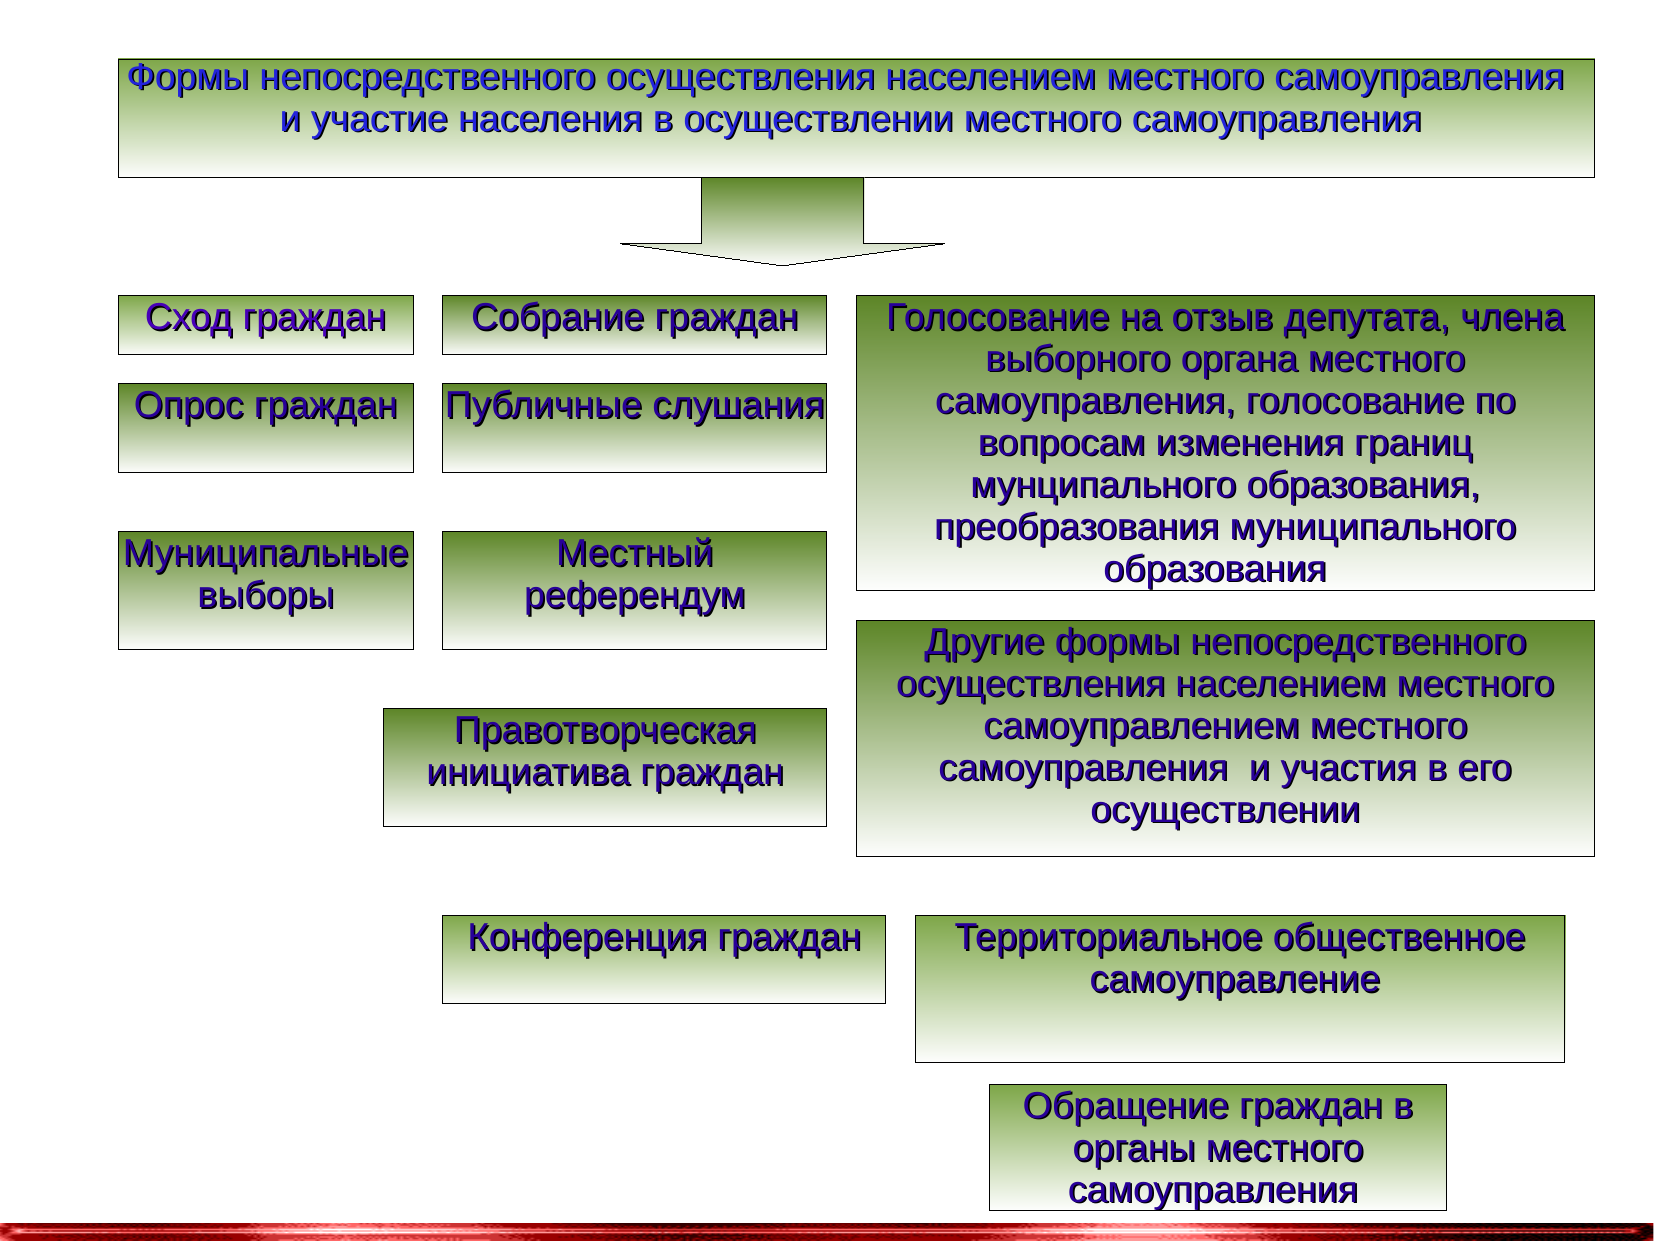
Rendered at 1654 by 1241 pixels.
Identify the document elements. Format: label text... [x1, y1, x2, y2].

text_box Местный референдум [442, 531, 827, 650]
text_box Правотворческая инициатива граждан [383, 708, 827, 827]
text_box Обращение граждан в органы местного самоуправления [989, 1084, 1447, 1211]
text_box Другие формы непосредственного осуществления населением местного самоуправлением местного самоуправления и участия в его осуществлении [856, 620, 1595, 857]
text_box Муниципальные выборы [118, 531, 414, 650]
text_box Опрос граждан [118, 383, 414, 473]
picture [0, 1223, 1654, 1241]
text_box Голосование на отзыв депутата, члена выборного органа местного самоуправления, голосование по вопросам изменения границ мунципального образования, преобразования муниципального образования [856, 295, 1595, 591]
text_box Публичные слушания [442, 383, 827, 473]
text_box Собрание граждан [442, 295, 827, 355]
text_box Территориальное общественное самоуправление [915, 915, 1565, 1063]
text_box Формы непосредственного осуществления населением местного самоуправления и участие населения в осуществлении местного самоуправления [118, 59, 1595, 178]
text_box Конференция граждан [442, 915, 886, 1004]
text_box [620, 177, 945, 266]
text_box Сход граждан [118, 295, 414, 355]
